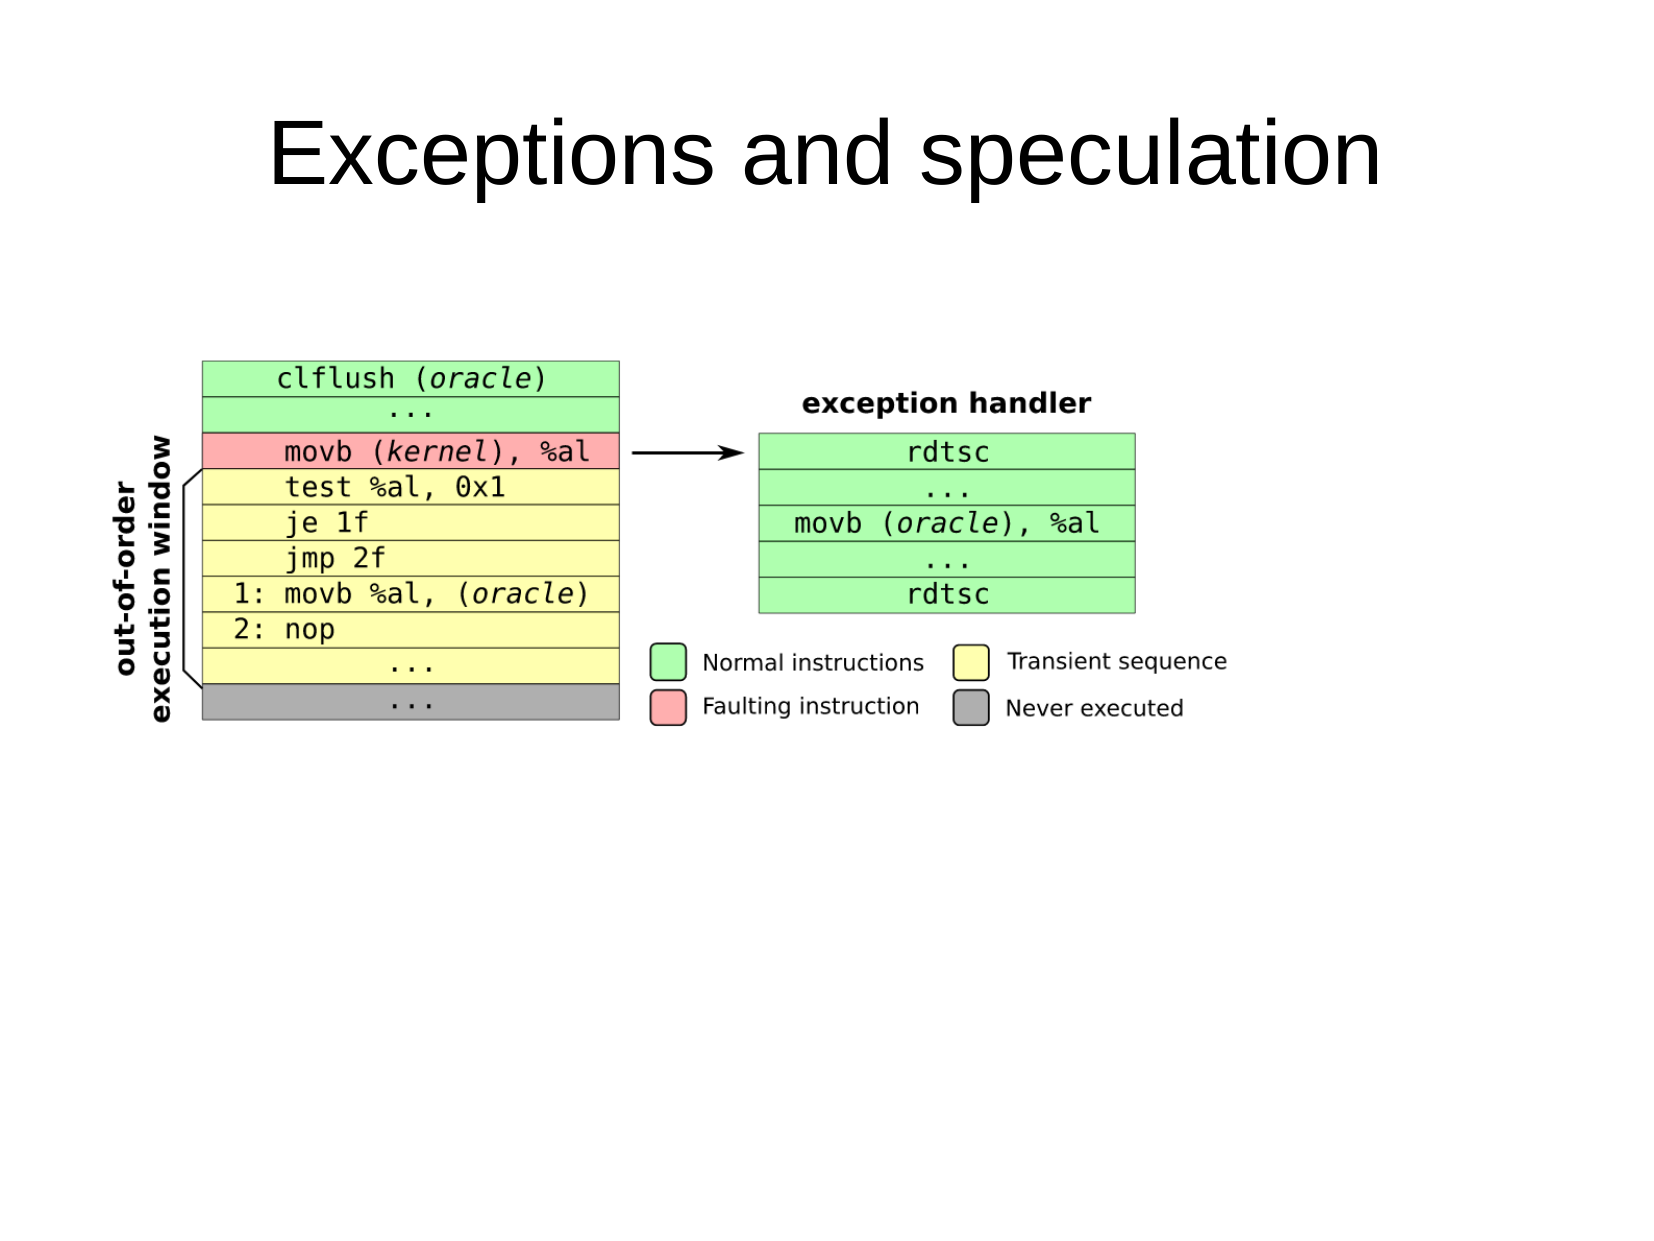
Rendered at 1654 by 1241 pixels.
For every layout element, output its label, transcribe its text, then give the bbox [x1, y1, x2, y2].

title Exceptions and speculation [82, 49, 1571, 257]
picture [75, 299, 1287, 776]
